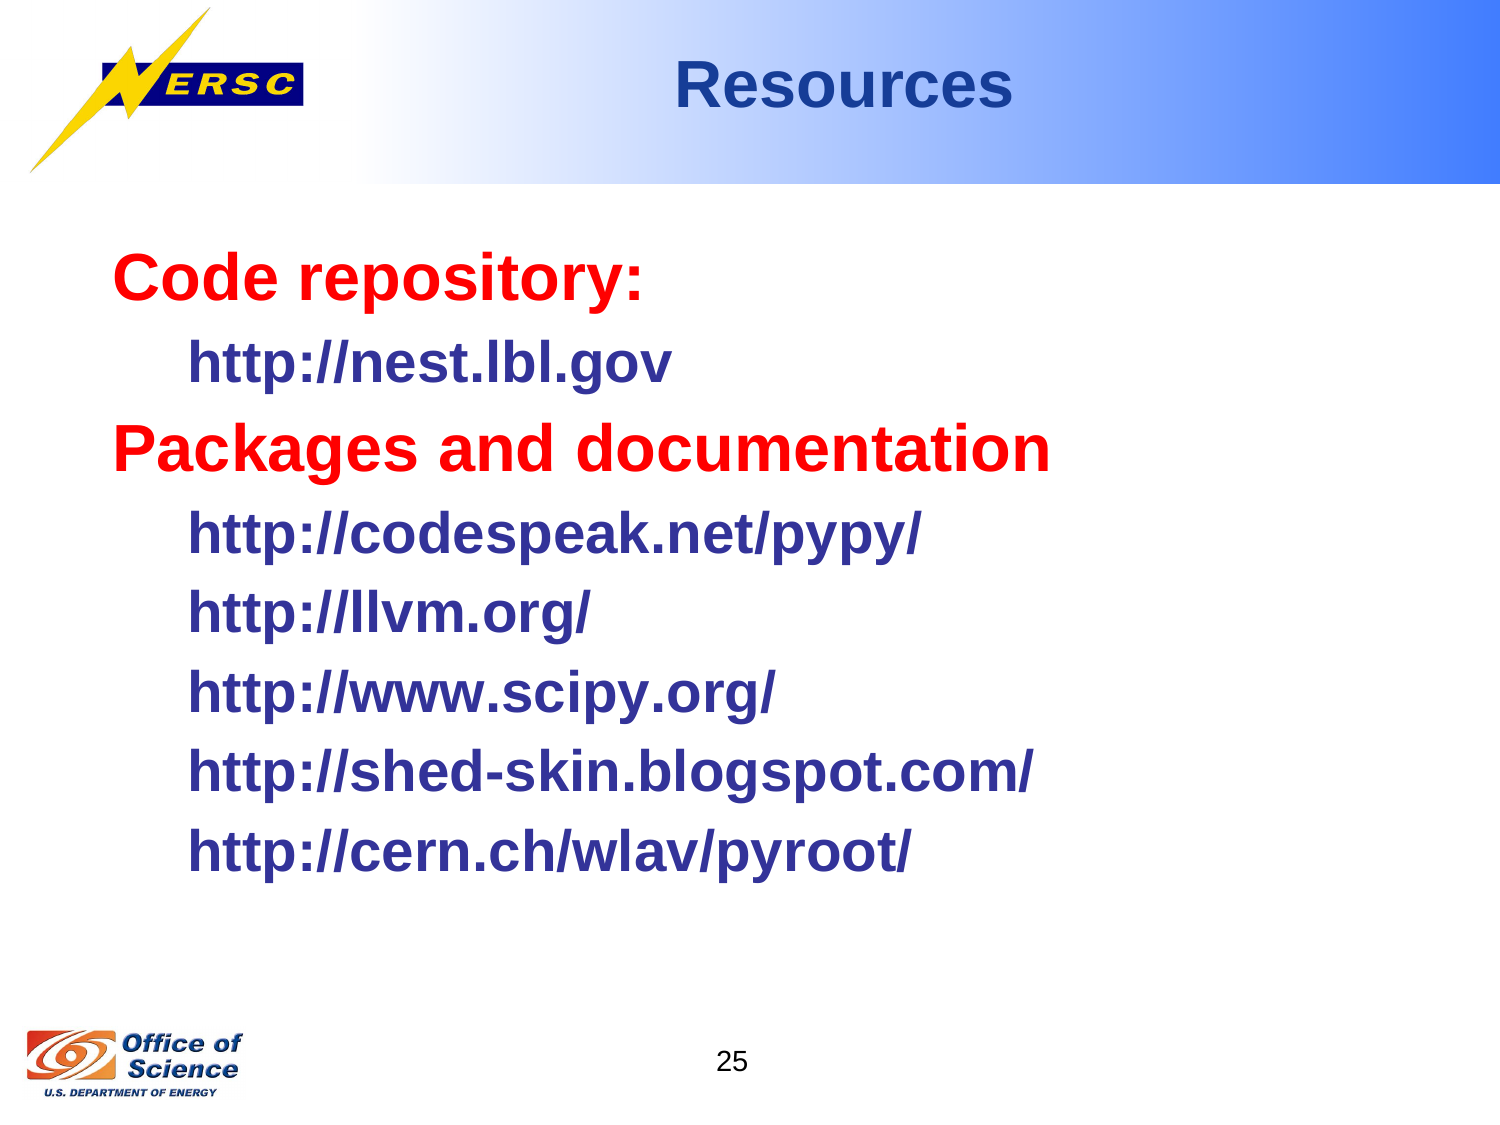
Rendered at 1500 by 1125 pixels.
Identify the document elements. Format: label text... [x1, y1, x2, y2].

picture [22, 1026, 246, 1100]
title Resources [364, 13, 1326, 156]
picture [0, 0, 352, 182]
list Code repository: http://nest.lbl.gov Packages and documentation http://codespeak.net/pypy/ http://llvm.org/ http://www.scipy.org/ http://shed-skin.blogspot.com/ http://cern.ch/wlav/pyroot/ [112, 240, 1388, 1001]
